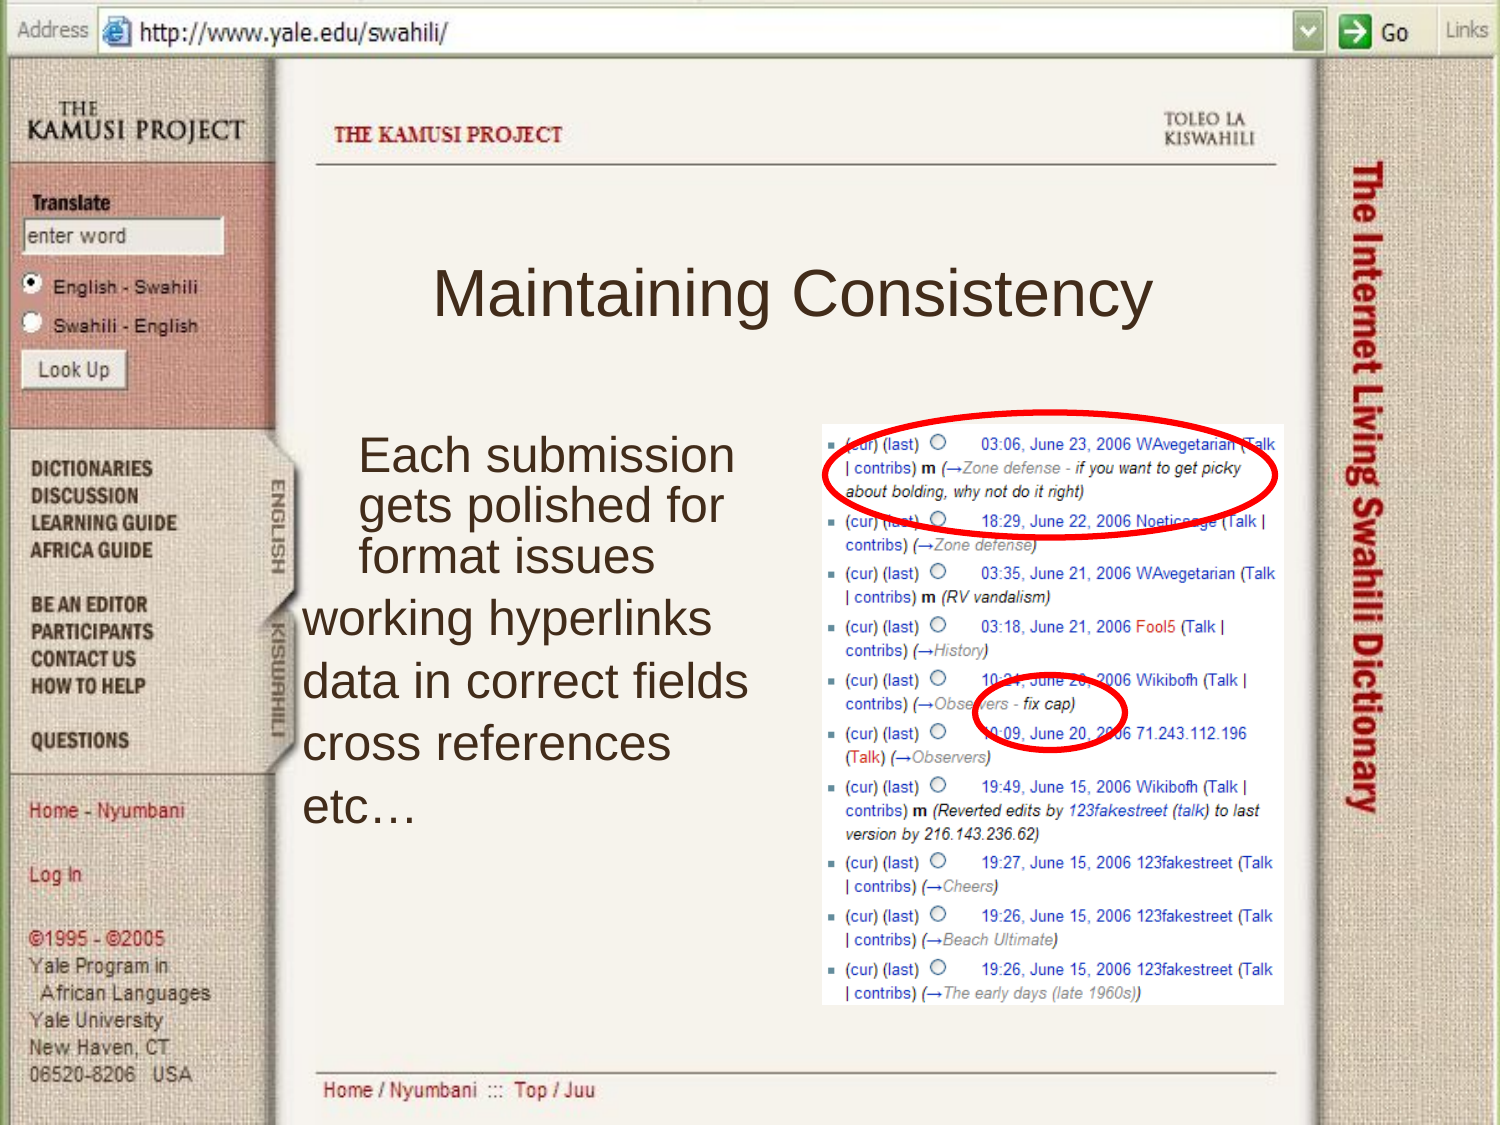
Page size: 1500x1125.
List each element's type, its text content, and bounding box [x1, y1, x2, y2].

list Each submission gets polished for format issues working hyperlinks data in correct fields cross references etc… [287, 425, 782, 1006]
text_box [975, 675, 1126, 751]
title Maintaining Consistency [287, 199, 1300, 388]
picture [0, 0, 1500, 1125]
text_box [825, 412, 1276, 538]
